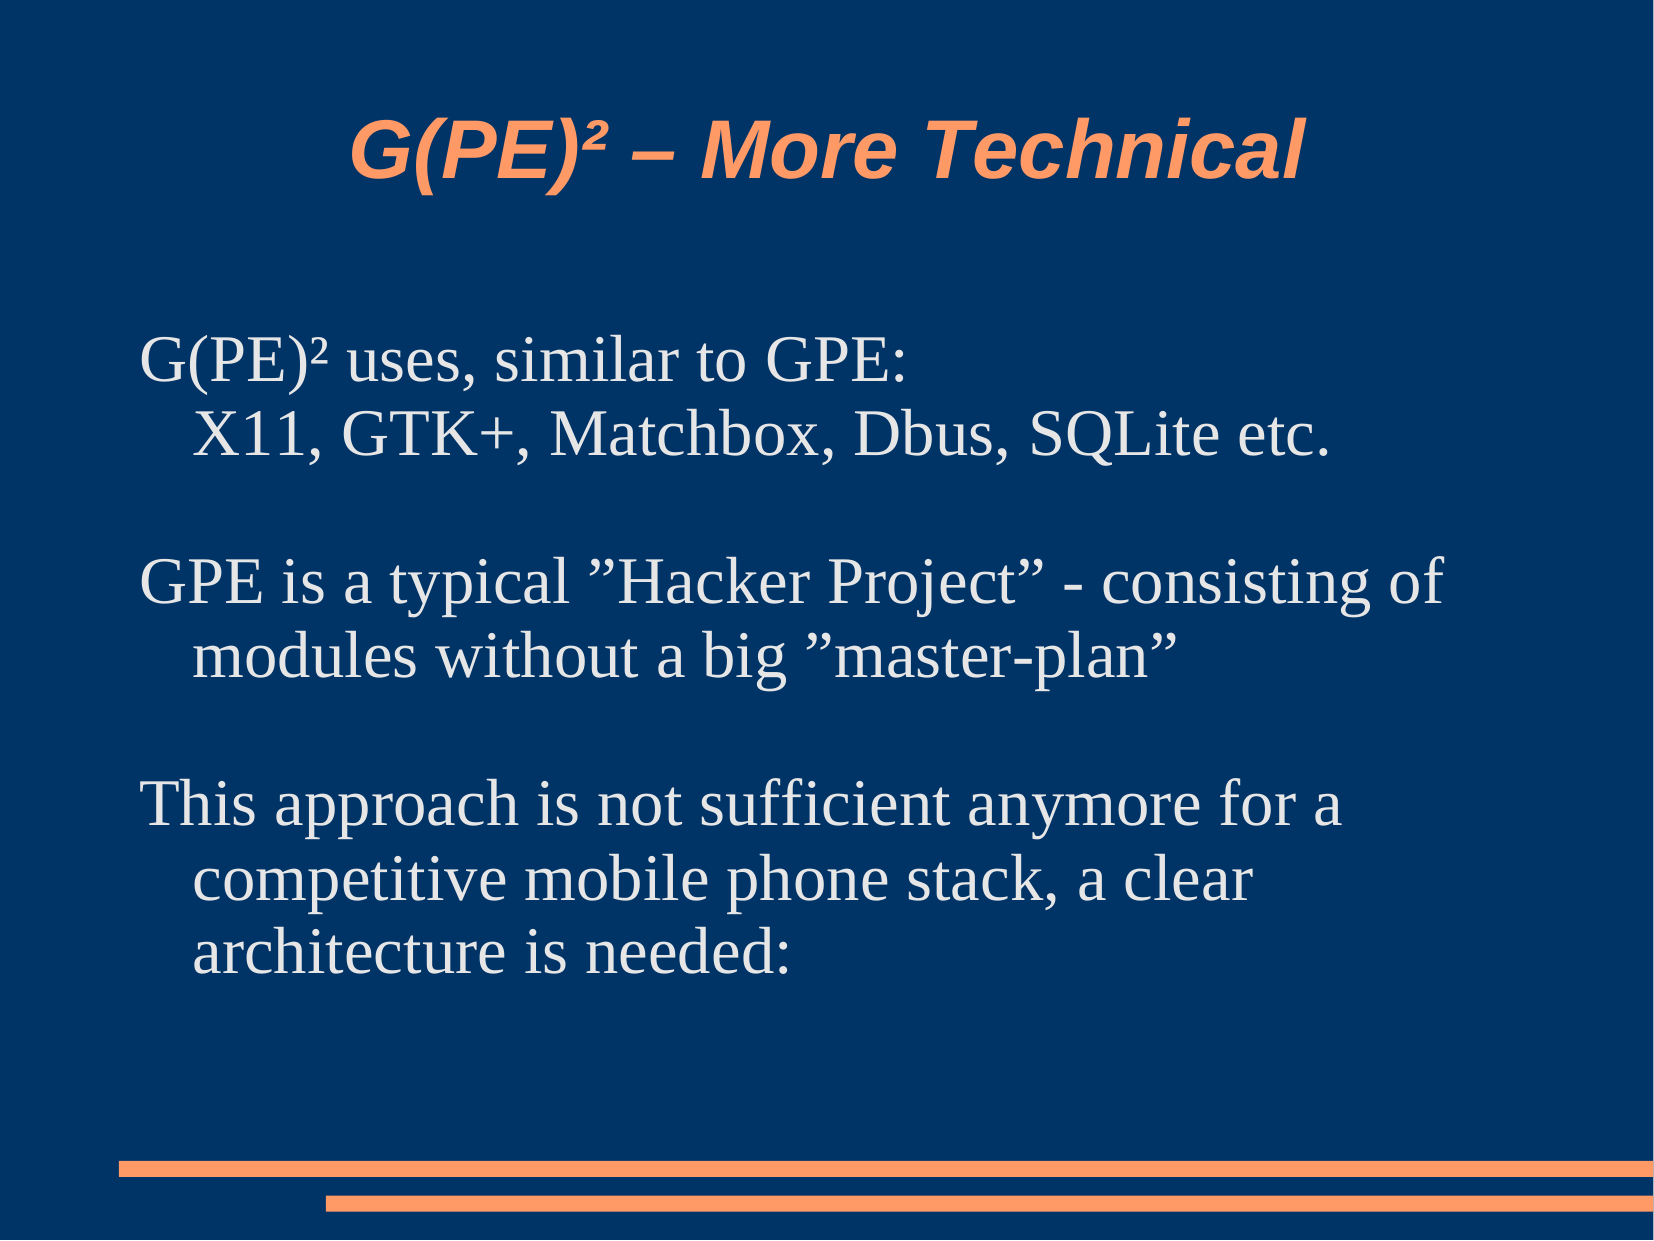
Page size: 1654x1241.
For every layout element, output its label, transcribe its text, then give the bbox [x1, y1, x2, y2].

title G(PE)² – More Technical [121, 53, 1534, 247]
list G(PE)² uses, similar to GPE: X11, GTK+, Matchbox, Dbus, SQLite etc. GPE is a typical ”Hacker Project” - consisting of modules without a big ”master-plan” This approach is not sufficient anymore for a competitive mobile phone stack, a clear architecture is needed: [121, 322, 1561, 1118]
